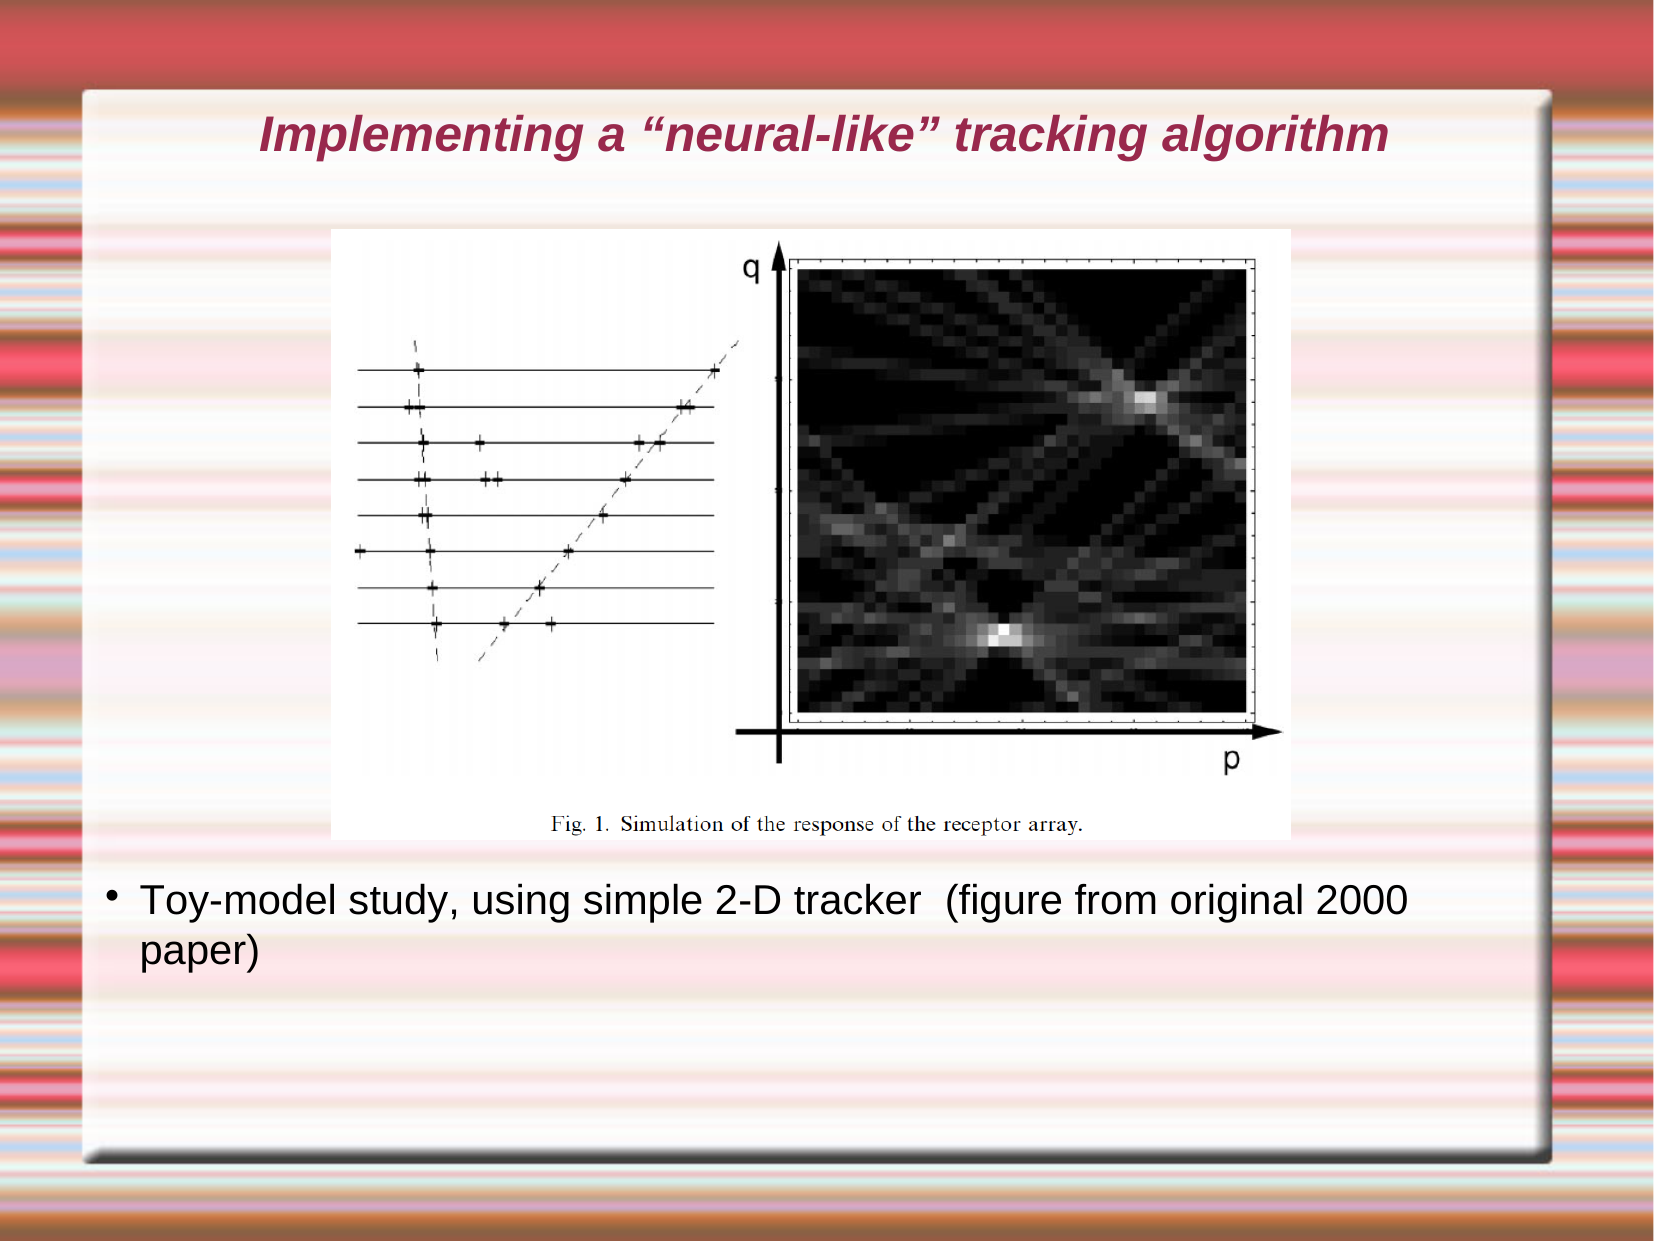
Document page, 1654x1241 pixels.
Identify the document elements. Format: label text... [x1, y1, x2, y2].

picture [0, 0, 1654, 1241]
text_box Implementing a “neural-like” tracking algorithm [118, 74, 1530, 186]
text_box Toy-model study, using simple 2-D tracker (figure from original 2000 paper) [104, 870, 1542, 991]
